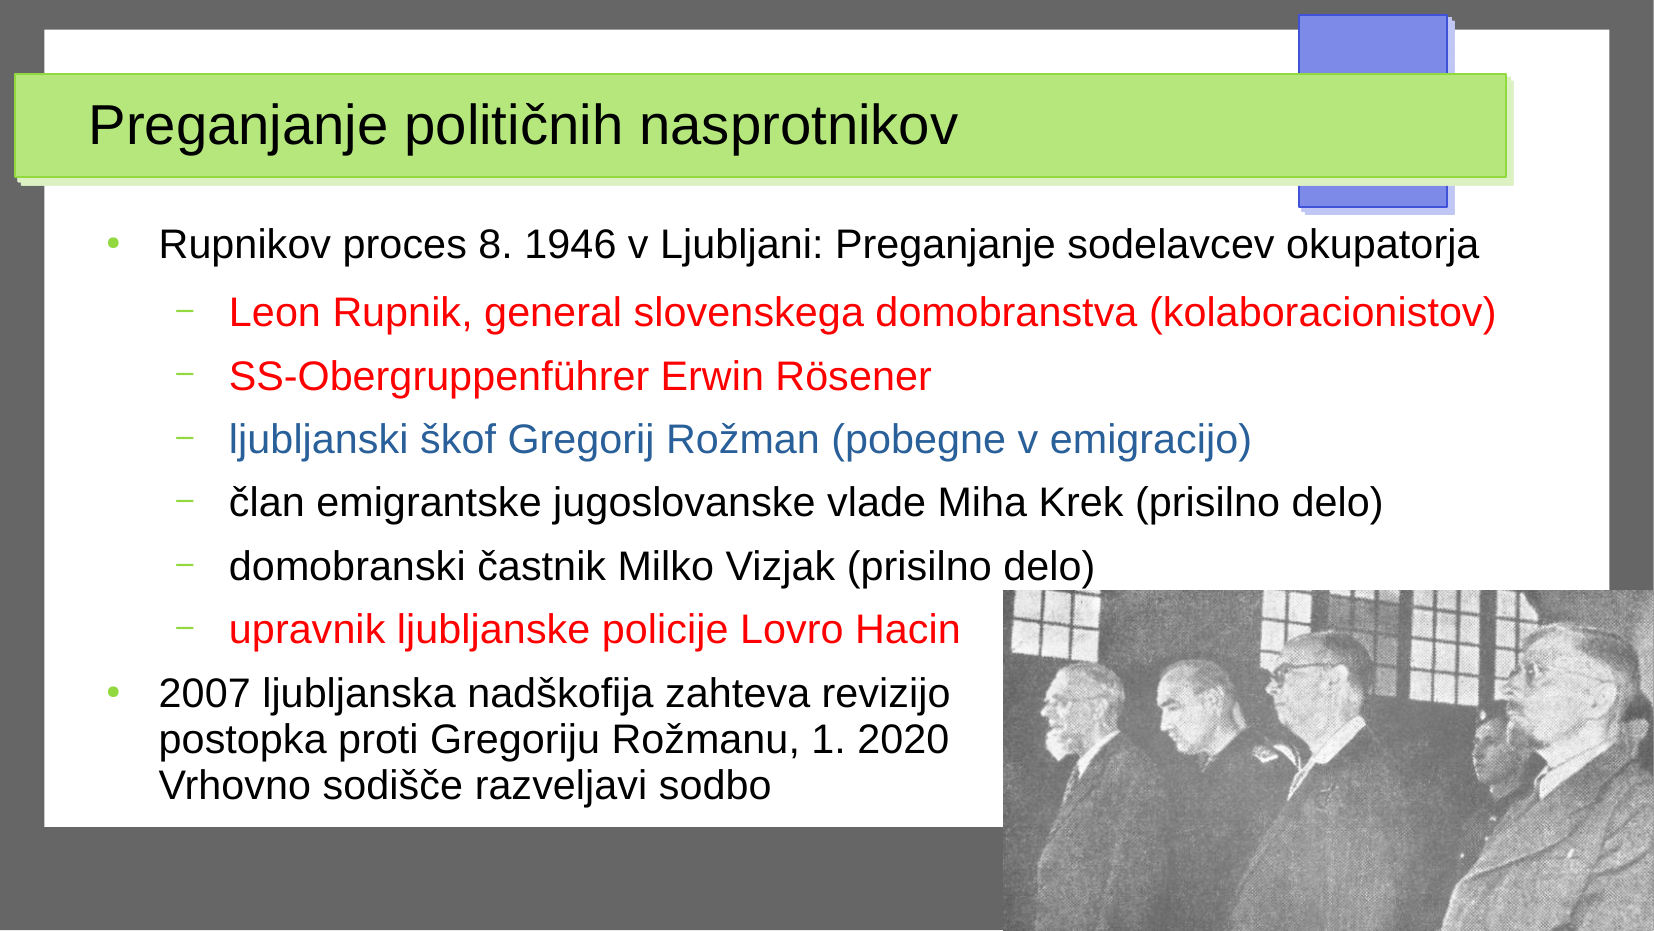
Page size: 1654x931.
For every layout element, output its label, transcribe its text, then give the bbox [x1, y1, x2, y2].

list Rupnikov proces 8. 1946 v Ljubljani: Preganjanje sodelavcev okupatorja Leon Rupnik, general slovenskega domobranstva (kolaboracionistov) SS-Obergruppenführer Erwin Rösener ljubljanski škof Gregorij Rožman (pobegne v emigracijo) član emigrantske jugoslovanske vlade Miha Krek (prisilno delo) domobranski častnik Milko Vizjak (prisilno delo) upravnik ljubljanske policije Lovro Hacin 2007 ljubljanska nadškofija zahteva revizijo postopka proti Gregoriju Rožmanu, 1. 2020 Vrhovno sodišče razveljavi sodbo [88, 221, 1565, 813]
title Preganjanje političnih nasprotnikov [88, 73, 1506, 178]
picture [1003, 590, 1654, 931]
